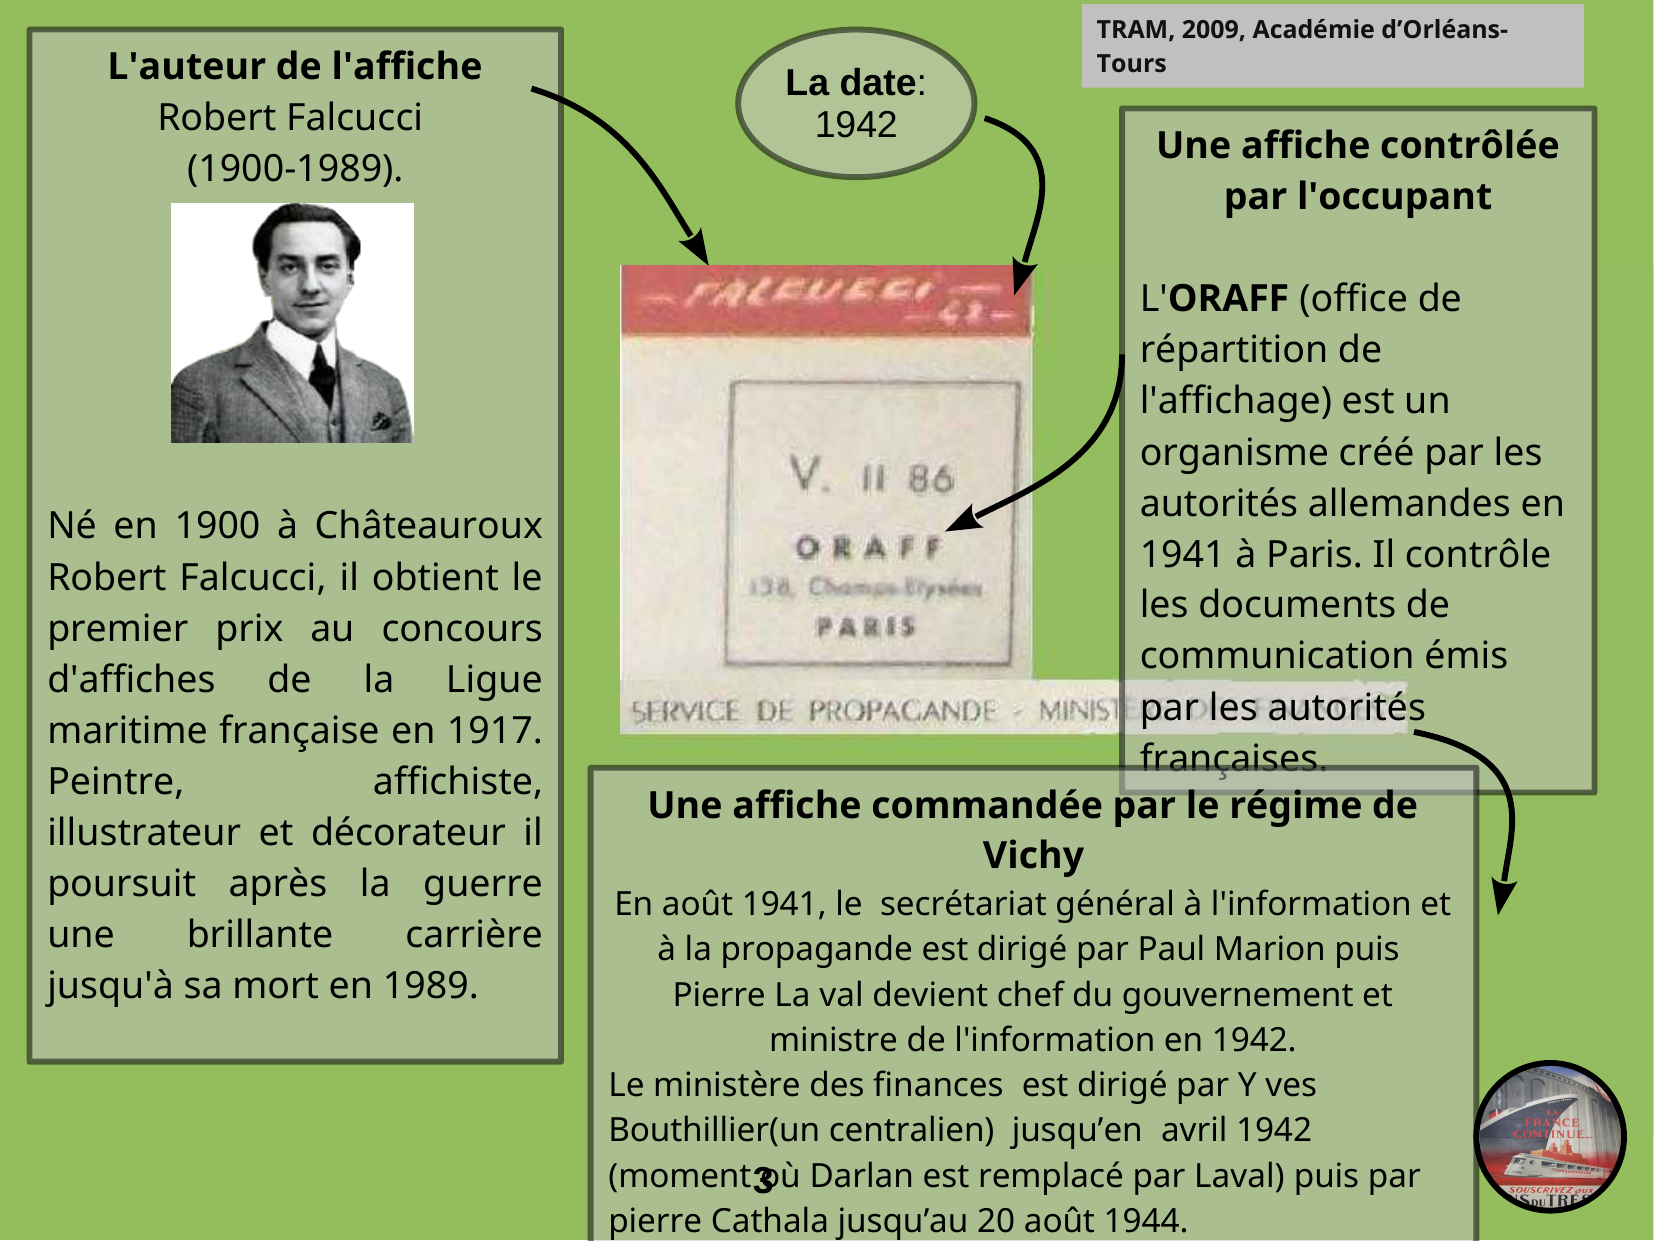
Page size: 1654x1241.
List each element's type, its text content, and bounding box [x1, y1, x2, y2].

text_box Une affiche contrôlée par l'occupant L'ORAFF (office de répartition de l'affichage) est un organisme créé par les autorités allemandes en 1941 à Paris. Il contrôle les documents de communication émis par les autorités françaises. [1122, 108, 1595, 635]
picture [1477, 265, 1654, 1136]
text_box TRAM, 2009, Académie d’Orléans-Tours [1081, 4, 1584, 88]
text_box [1476, 1062, 1625, 1211]
text_box L'auteur de l'affiche Robert Falcucci (1900-1989). Né en 1900 à Châteauroux Robert Falcucci, il obtient le premier prix au concours d'affiches de la Ligue maritime française en 1917. Peintre, affichiste, illustrateur et décorateur il poursuit après la guerre une brillante carrière jusqu'à sa mort en 1989. [29, 29, 562, 1028]
text_box Une affiche commandée par le régime de Vichy En août 1941, le secrétariat général à l'information et à la propagande est dirigé par Paul Marion puis Pierre La val devient chef du gouvernement et ministre de l'information en 1942. Le ministère des finances est dirigé par Y ves Bouthillier(un centralien) jusqu’en avril 1942 (moment où Darlan est remplacé par Laval) puis par pierre Cathala jusqu’au 20 août 1944. [590, 767, 1477, 1162]
picture [620, 265, 1122, 767]
text_box La date: 1942 [738, 29, 975, 178]
text_box 3 [738, 1152, 827, 1211]
picture [171, 203, 414, 443]
